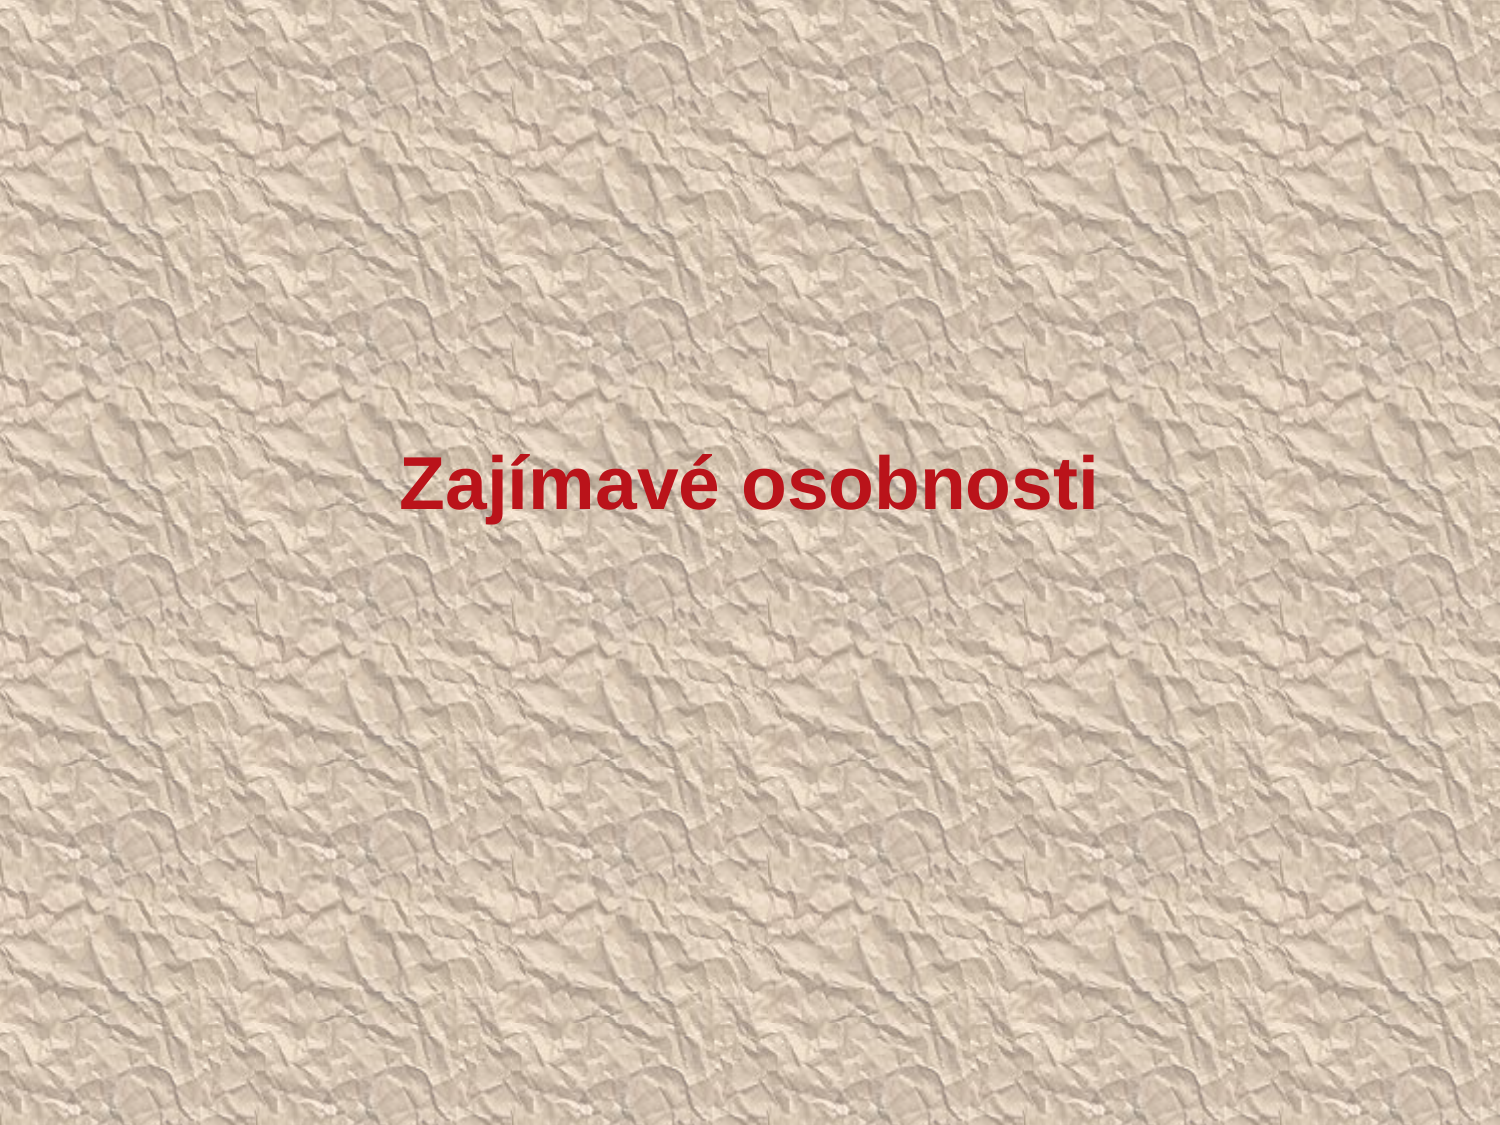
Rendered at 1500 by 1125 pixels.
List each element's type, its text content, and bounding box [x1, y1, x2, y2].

text_box Zajímavé osobnosti [75, 45, 1425, 914]
